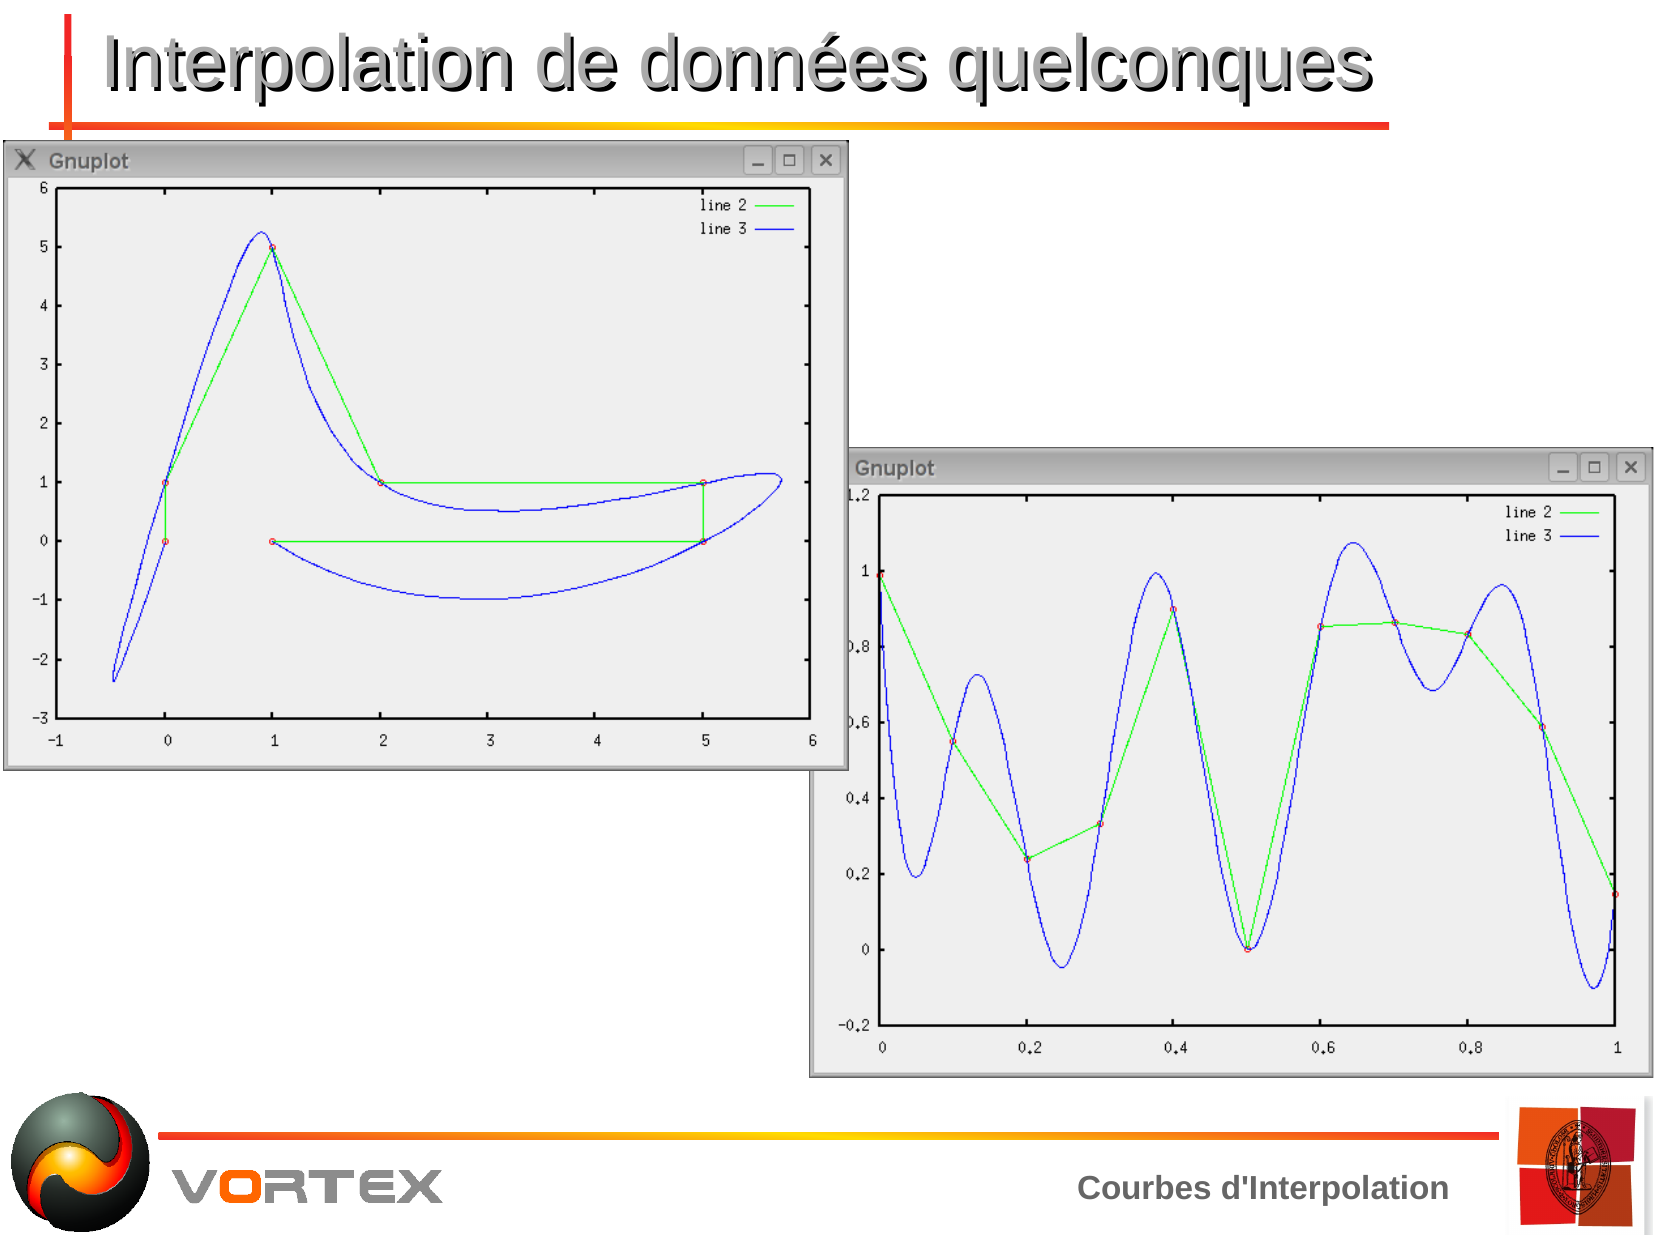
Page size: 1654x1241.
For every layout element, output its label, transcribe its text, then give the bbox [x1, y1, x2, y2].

title Interpolation de données quelconques [82, 4, 1392, 120]
picture [11, 1092, 443, 1232]
picture [3, 140, 1654, 1078]
picture [1505, 1096, 1653, 1235]
